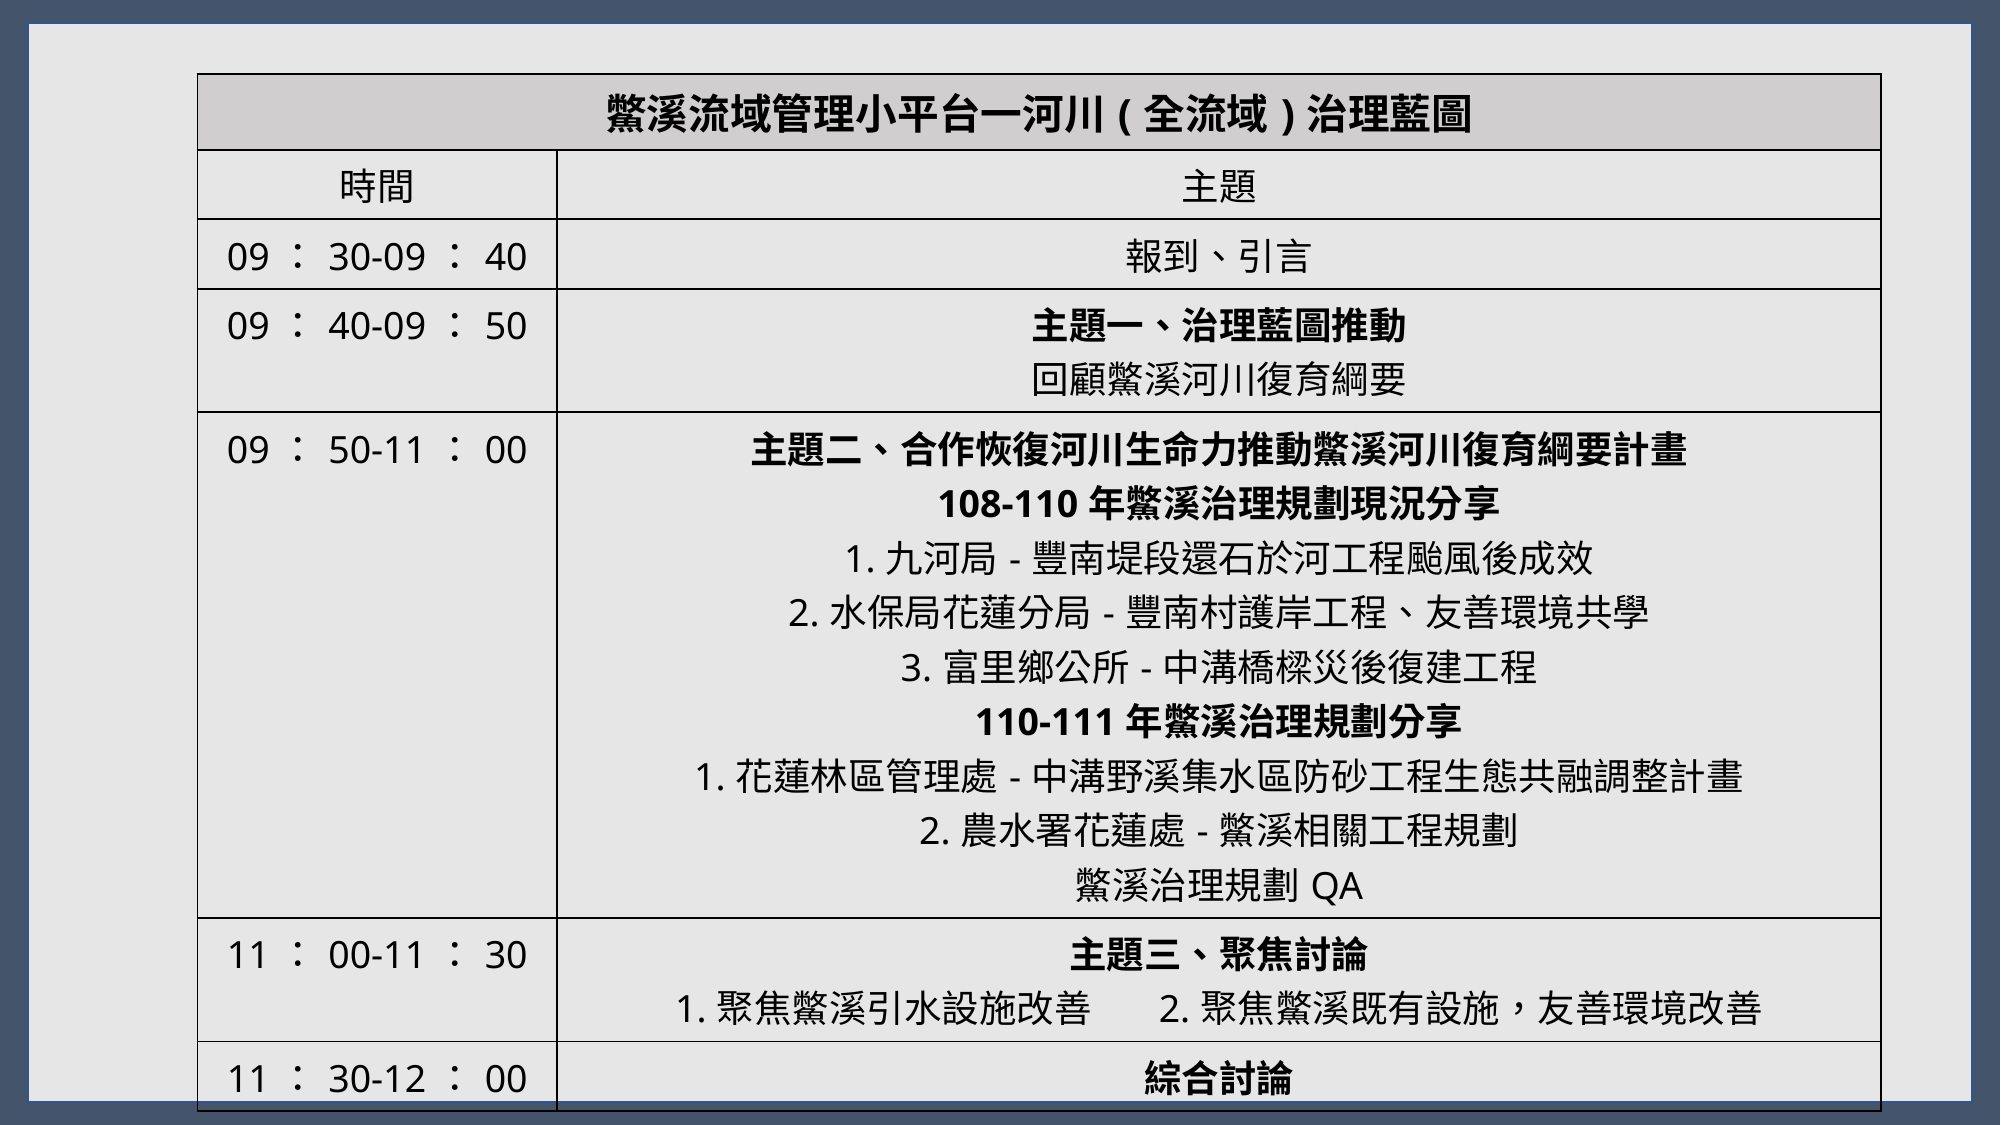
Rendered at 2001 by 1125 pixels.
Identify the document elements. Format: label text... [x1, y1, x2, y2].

table_cell 主題 [558, 151, 1880, 218]
text_box [27, 22, 1972, 1102]
table_cell 09：50-11：00 [198, 413, 556, 917]
table_cell 09：30-09：40 [198, 220, 556, 288]
table_cell 主題一、治理藍圖推動 回顧鱉溪河川復育綱要 [558, 290, 1880, 411]
table_cell 11：30-12：00 [198, 1042, 556, 1110]
table_cell 09：40-09：50 [198, 290, 556, 411]
table_cell 主題二、合作恢復河川生命力推動鱉溪河川復育綱要計畫 108-110年鱉溪治理規劃現況分享 1.九河局-豐南堤段還石於河工程颱風後成效 2.水保局花蓮分局-豐南村護岸工程、友善環境共學 3.富里鄉公所-中溝橋樑災後復建工程 110-111年鱉溪治理規劃分享 1.花蓮林區管理處-中溝野溪集水區防砂工程生態共融調整計畫 2.農水署花蓮處-鱉溪相關工程規劃 鱉溪治理規劃QA [558, 413, 1880, 917]
table_cell 時間 [198, 151, 556, 218]
table_header 鱉溪流域管理小平台一河川(全流域)治理藍圖 [198, 75, 1880, 149]
table_cell 報到、引言 [558, 220, 1880, 288]
table_cell 主題三、聚焦討論 1.聚焦鱉溪引水設施改善 2.聚焦鱉溪既有設施，友善環境改善 [558, 919, 1880, 1041]
table_cell 11：00-11：30 [198, 919, 556, 1041]
table_cell 綜合討論 [558, 1042, 1880, 1110]
